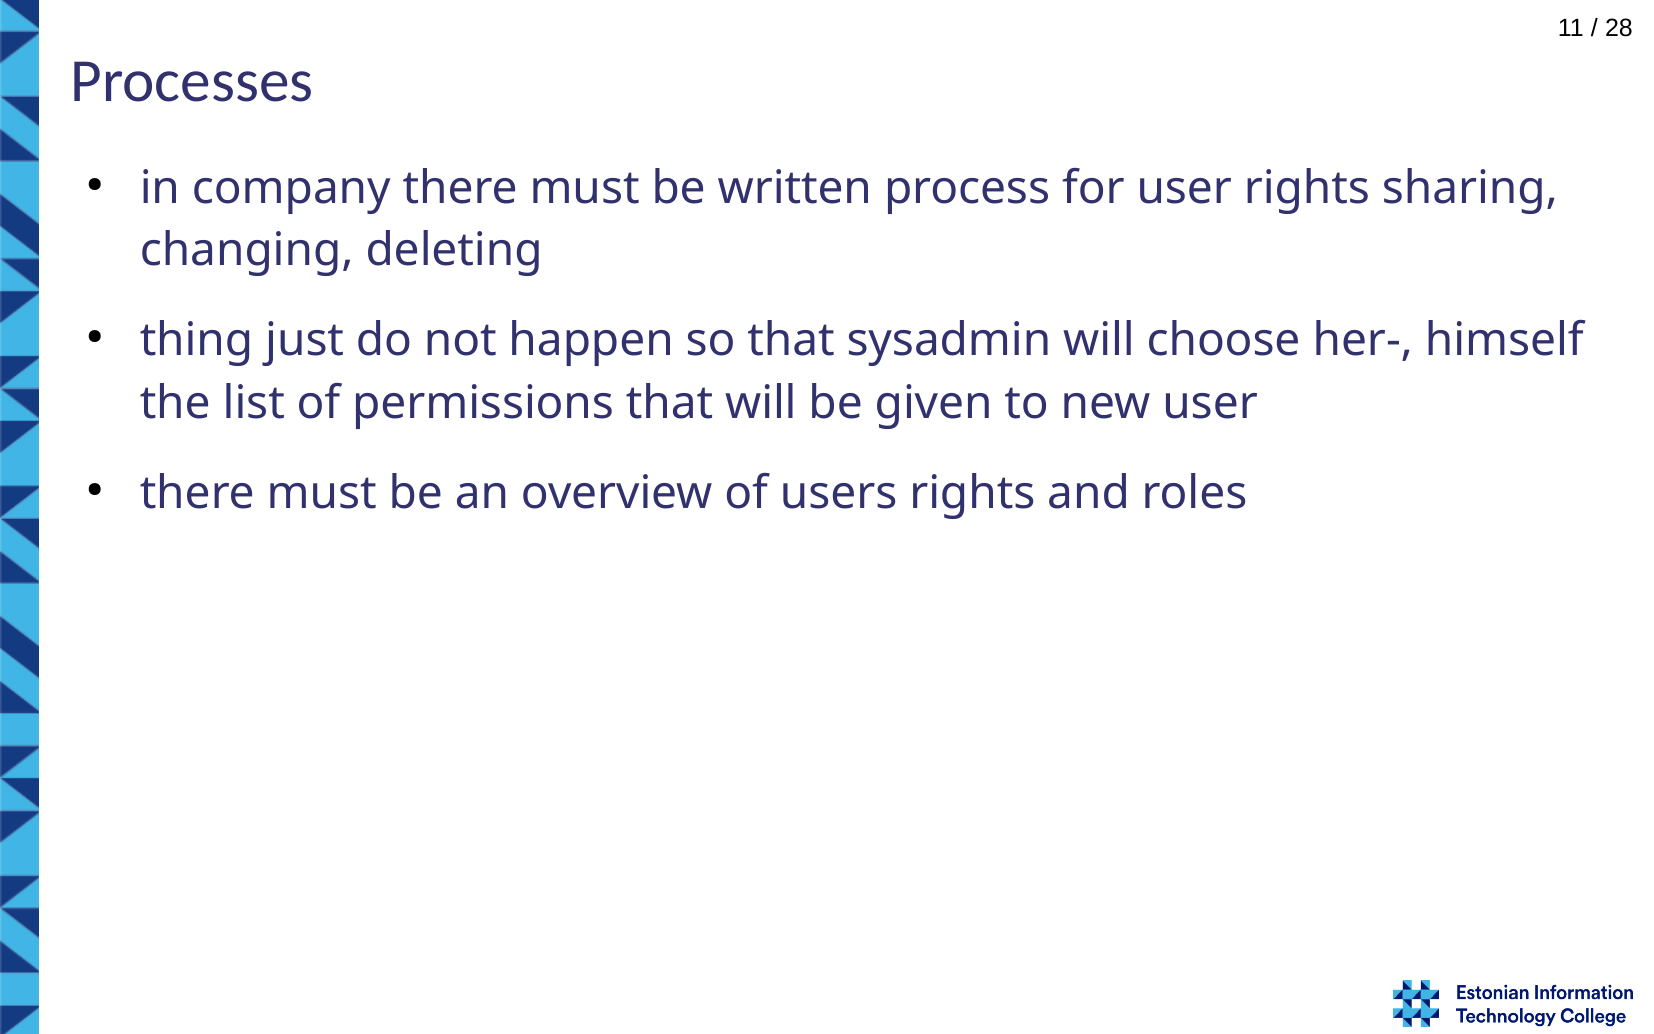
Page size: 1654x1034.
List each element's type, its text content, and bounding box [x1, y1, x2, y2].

title Processes [70, 41, 1630, 130]
picture [1393, 980, 1633, 1027]
list in company there must be written process for user rights sharing, changing, deleting thing just do not happen so that sysadmin will choose her-, himself the list of permissions that will be given to new user there must be an overview of users rights and roles [68, 153, 1630, 957]
